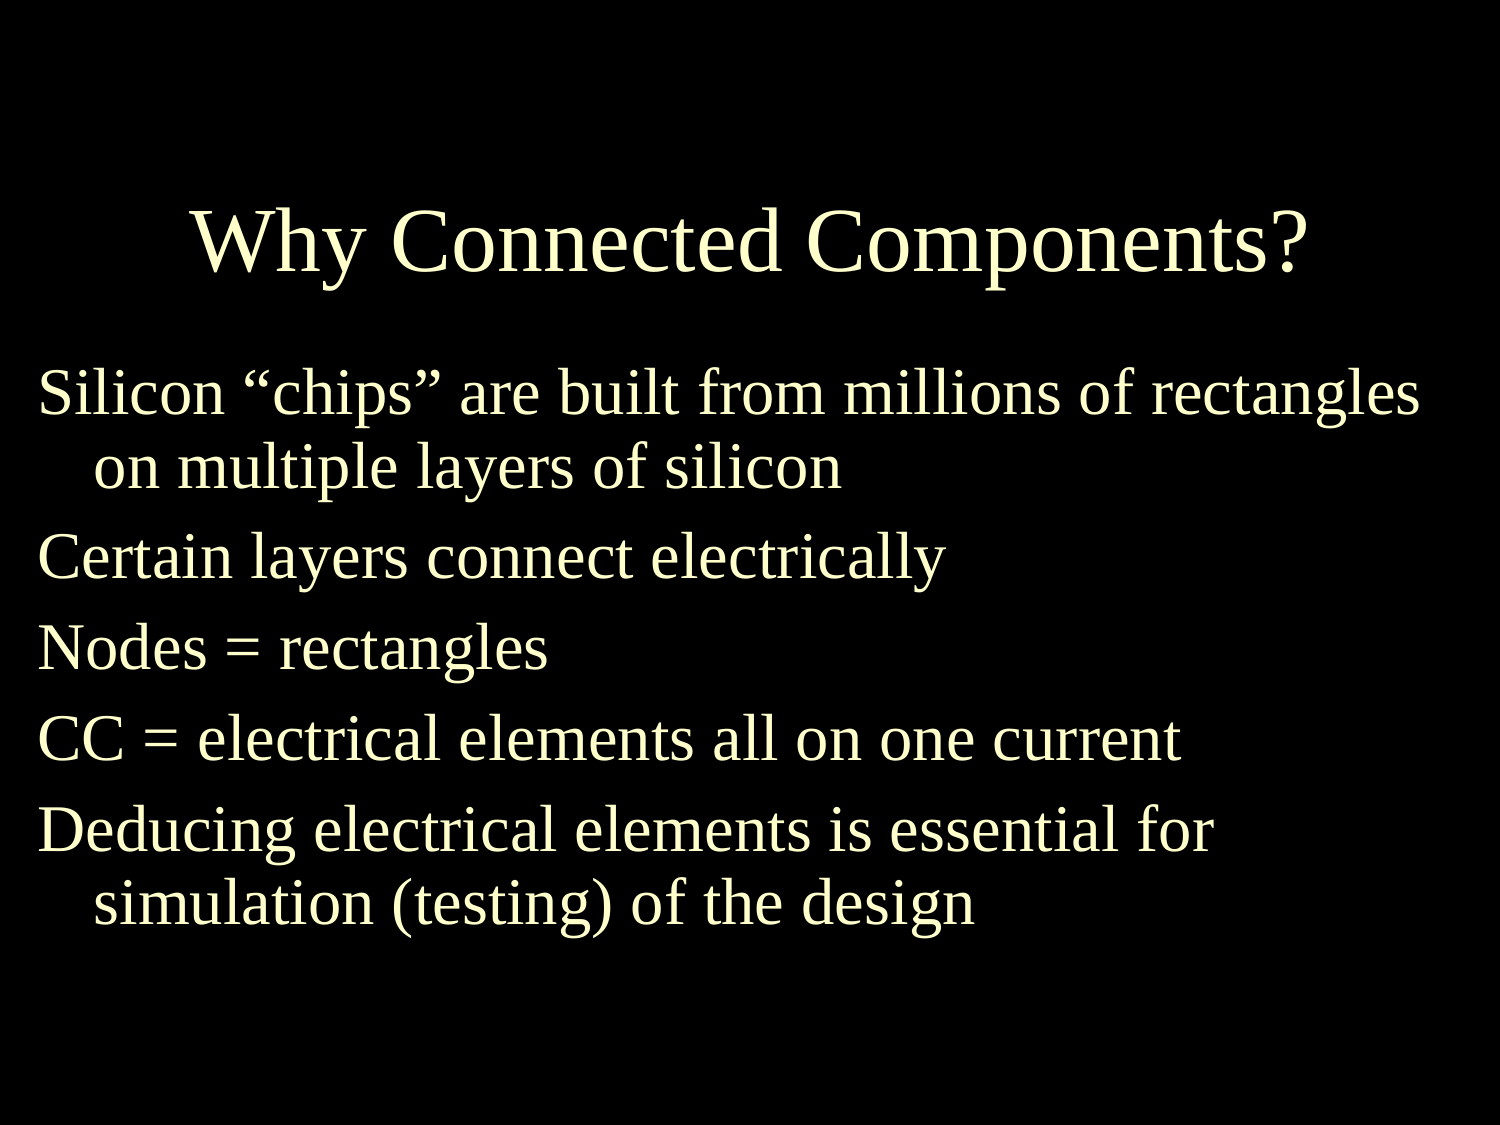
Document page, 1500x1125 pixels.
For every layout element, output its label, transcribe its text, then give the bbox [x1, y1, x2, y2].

list Silicon “chips” are built from millions of rectangles on multiple layers of silicon Certain layers connect electrically Nodes = rectangles CC = electrical elements all on one current Deducing electrical elements is essential for simulation (testing) of the design [22, 347, 1482, 1026]
title Why Connected Components? [22, 145, 1480, 336]
